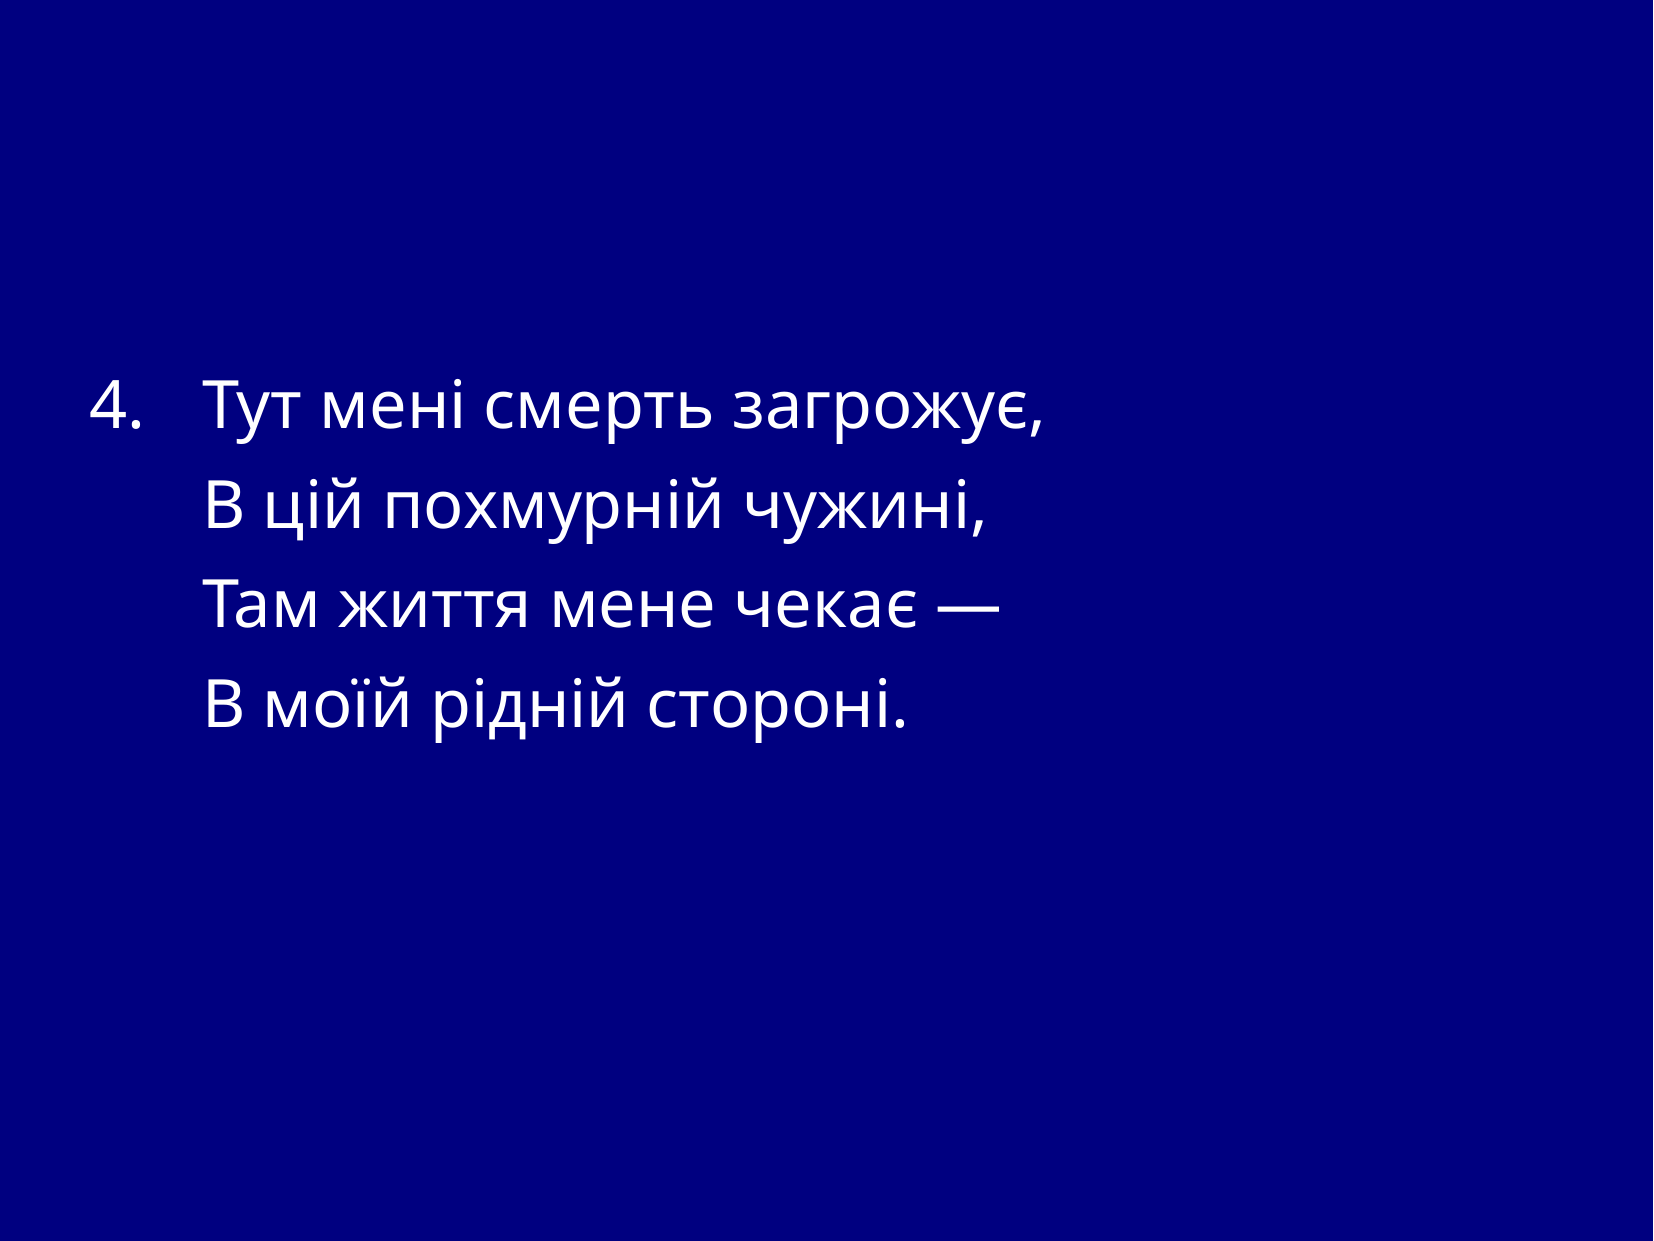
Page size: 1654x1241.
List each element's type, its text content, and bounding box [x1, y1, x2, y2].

text_box 4. Тут мені смерть загрожує, В цій похмурній чужині, Там життя мене чекає ― В моїй рідній стороні. [75, 150, 1576, 1163]
